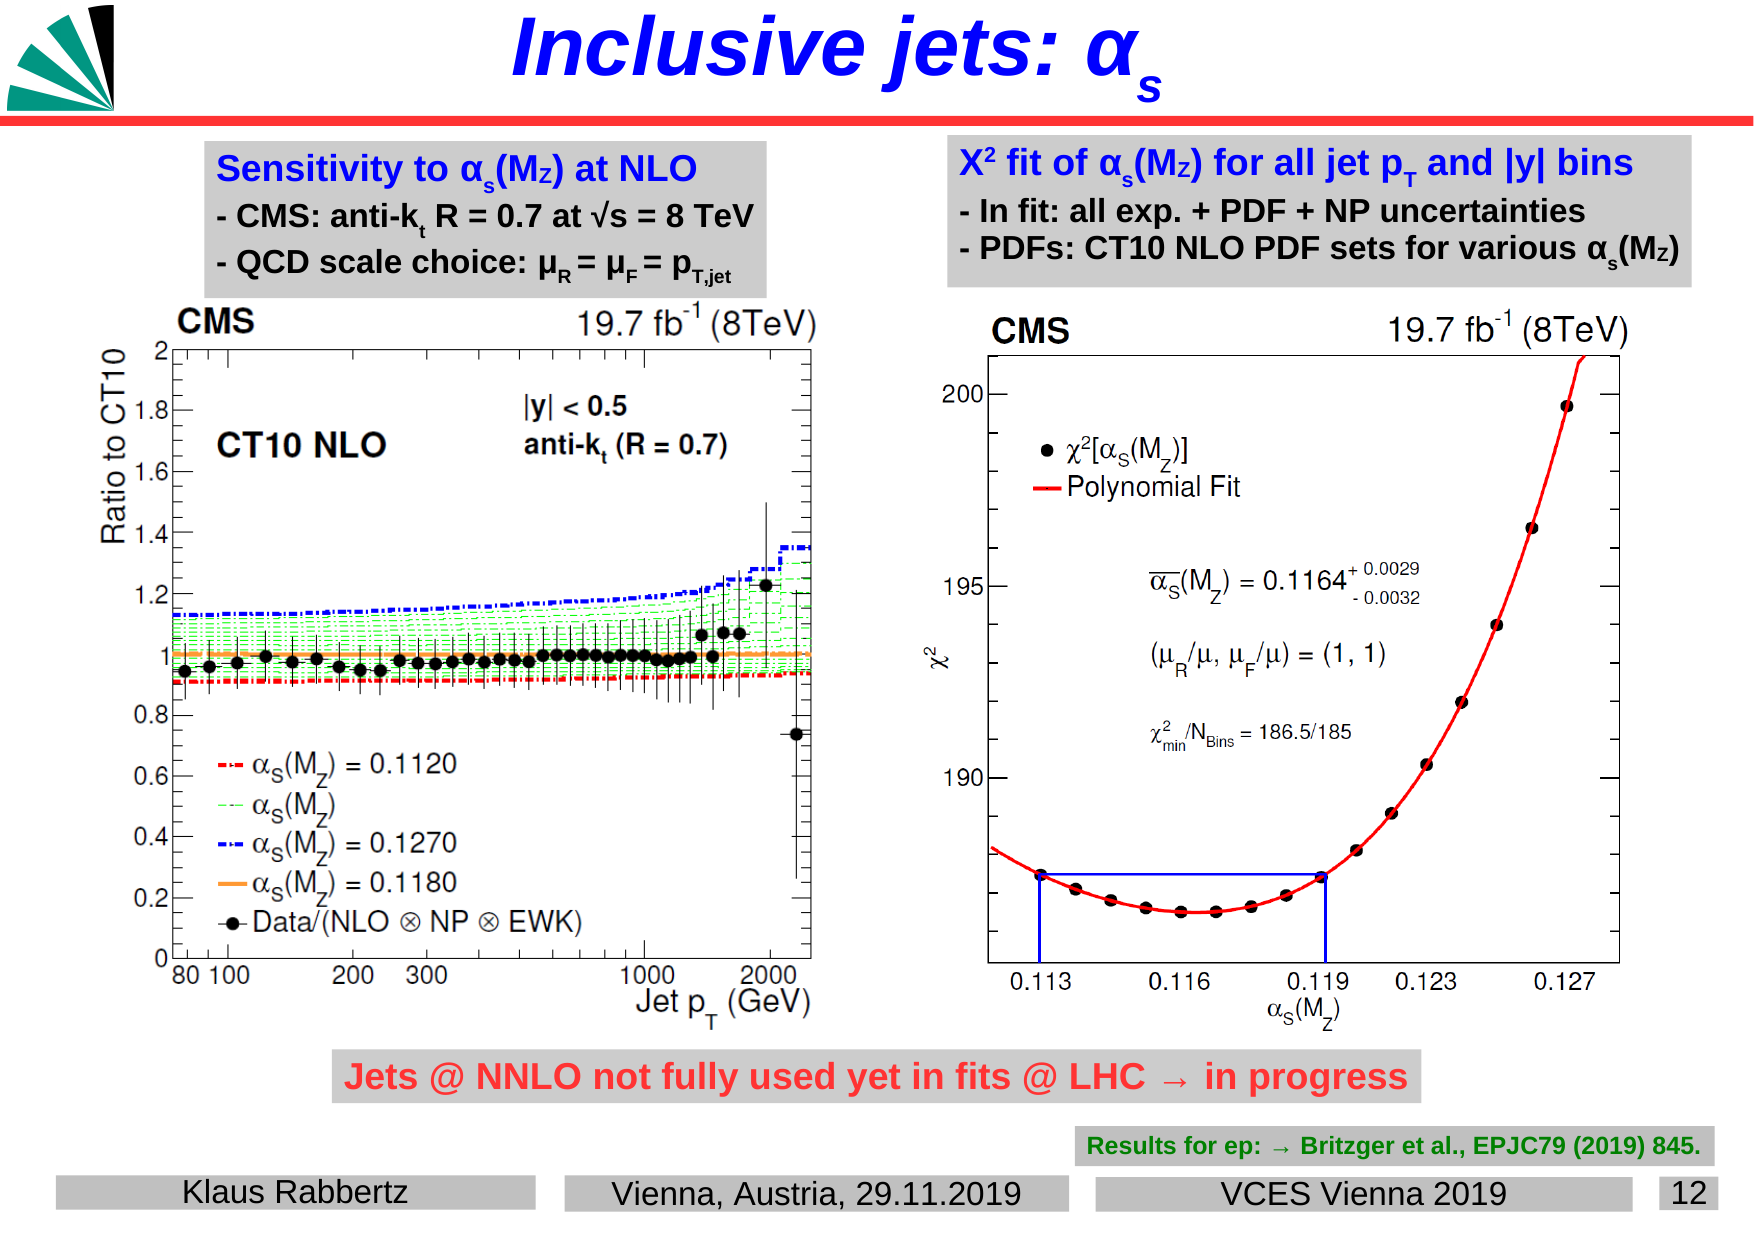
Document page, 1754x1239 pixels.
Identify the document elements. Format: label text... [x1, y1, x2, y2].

text_box Jets @ NNLO not fully used yet in fits @ LHC → in progress [331, 1049, 1422, 1104]
title Inclusive jets: αs [129, 0, 1545, 114]
text_box Χ2 fit of αs(MZ) for all jet pT and |y| bins - In fit: all exp. + PDF + NP uncertainties - PDFs: CT10 NLO PDF sets for various αs(MZ) [947, 135, 1692, 288]
text_box Sensitivity to αs(MZ) at NLO - CMS: anti-kt R = 0.7 at √s = 8 TeV - QCD scale choice: μR = μF = pT,jet [204, 141, 767, 299]
text_box Results for ep: → Britzger et al., EPJC79 (2019) 845. [1074, 1126, 1715, 1167]
picture [89, 297, 825, 1033]
picture [922, 308, 1633, 1036]
picture [7, 5, 114, 112]
